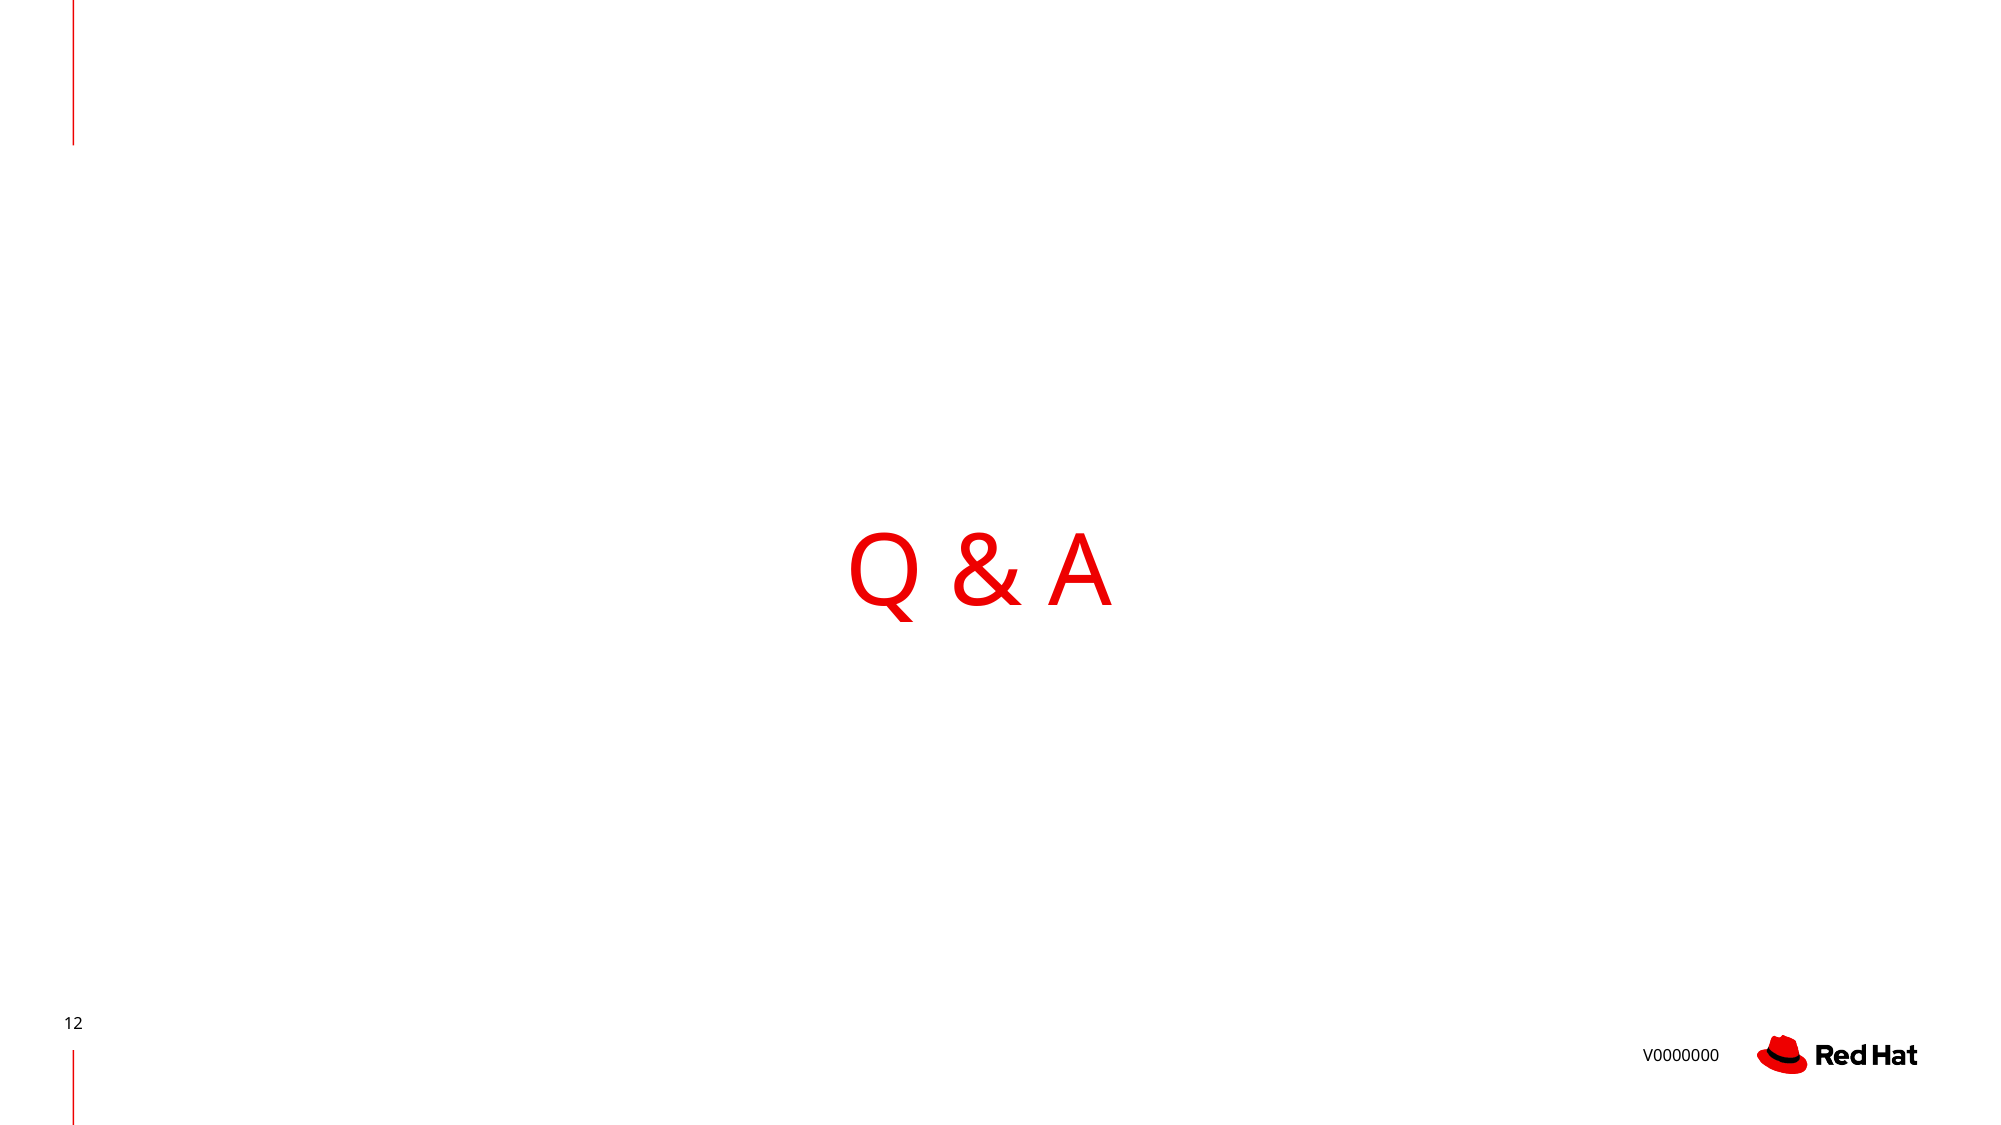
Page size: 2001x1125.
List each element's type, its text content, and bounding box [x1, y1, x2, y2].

slide_number <number> [13, 1012, 134, 1036]
picture [1757, 1035, 1918, 1074]
title Q & A [170, 386, 1701, 626]
